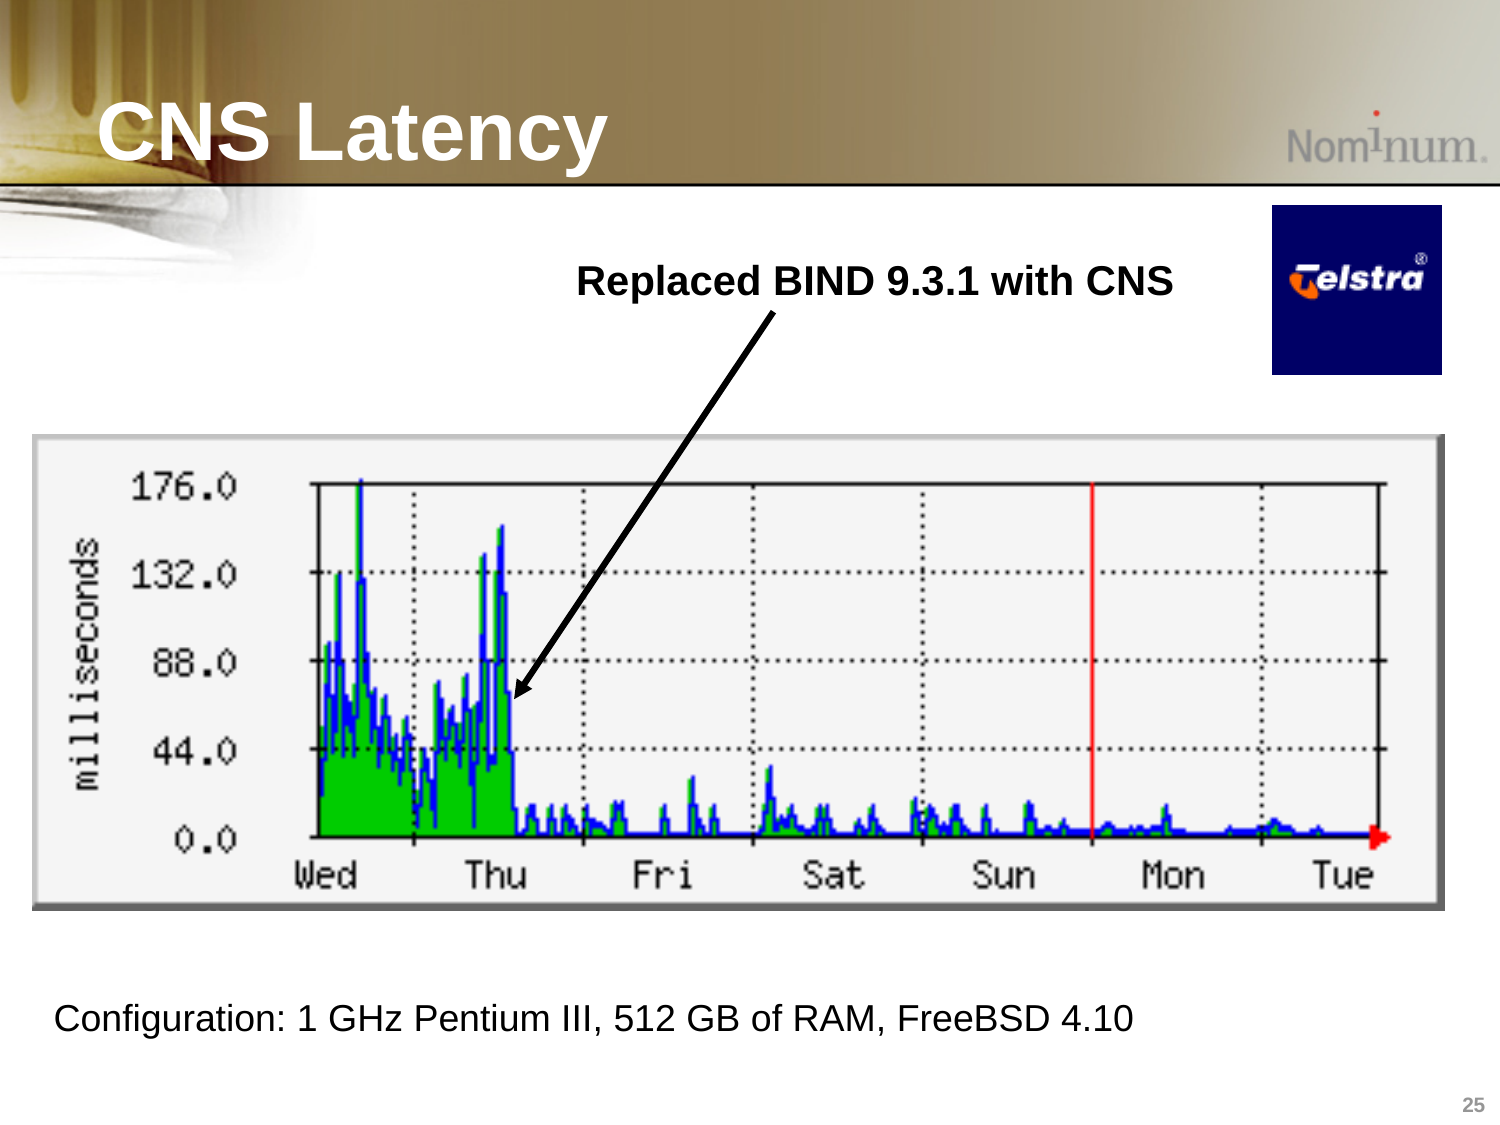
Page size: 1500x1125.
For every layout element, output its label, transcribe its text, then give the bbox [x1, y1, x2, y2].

picture [0, 0, 1500, 1125]
text_box Configuration: 1 GHz Pentium III, 512 GB of RAM, FreeBSD 4.10 [38, 993, 1161, 1047]
text_box Replaced BIND 9.3.1 with CNS [561, 249, 1190, 312]
title CNS Latency [81, 23, 1210, 191]
